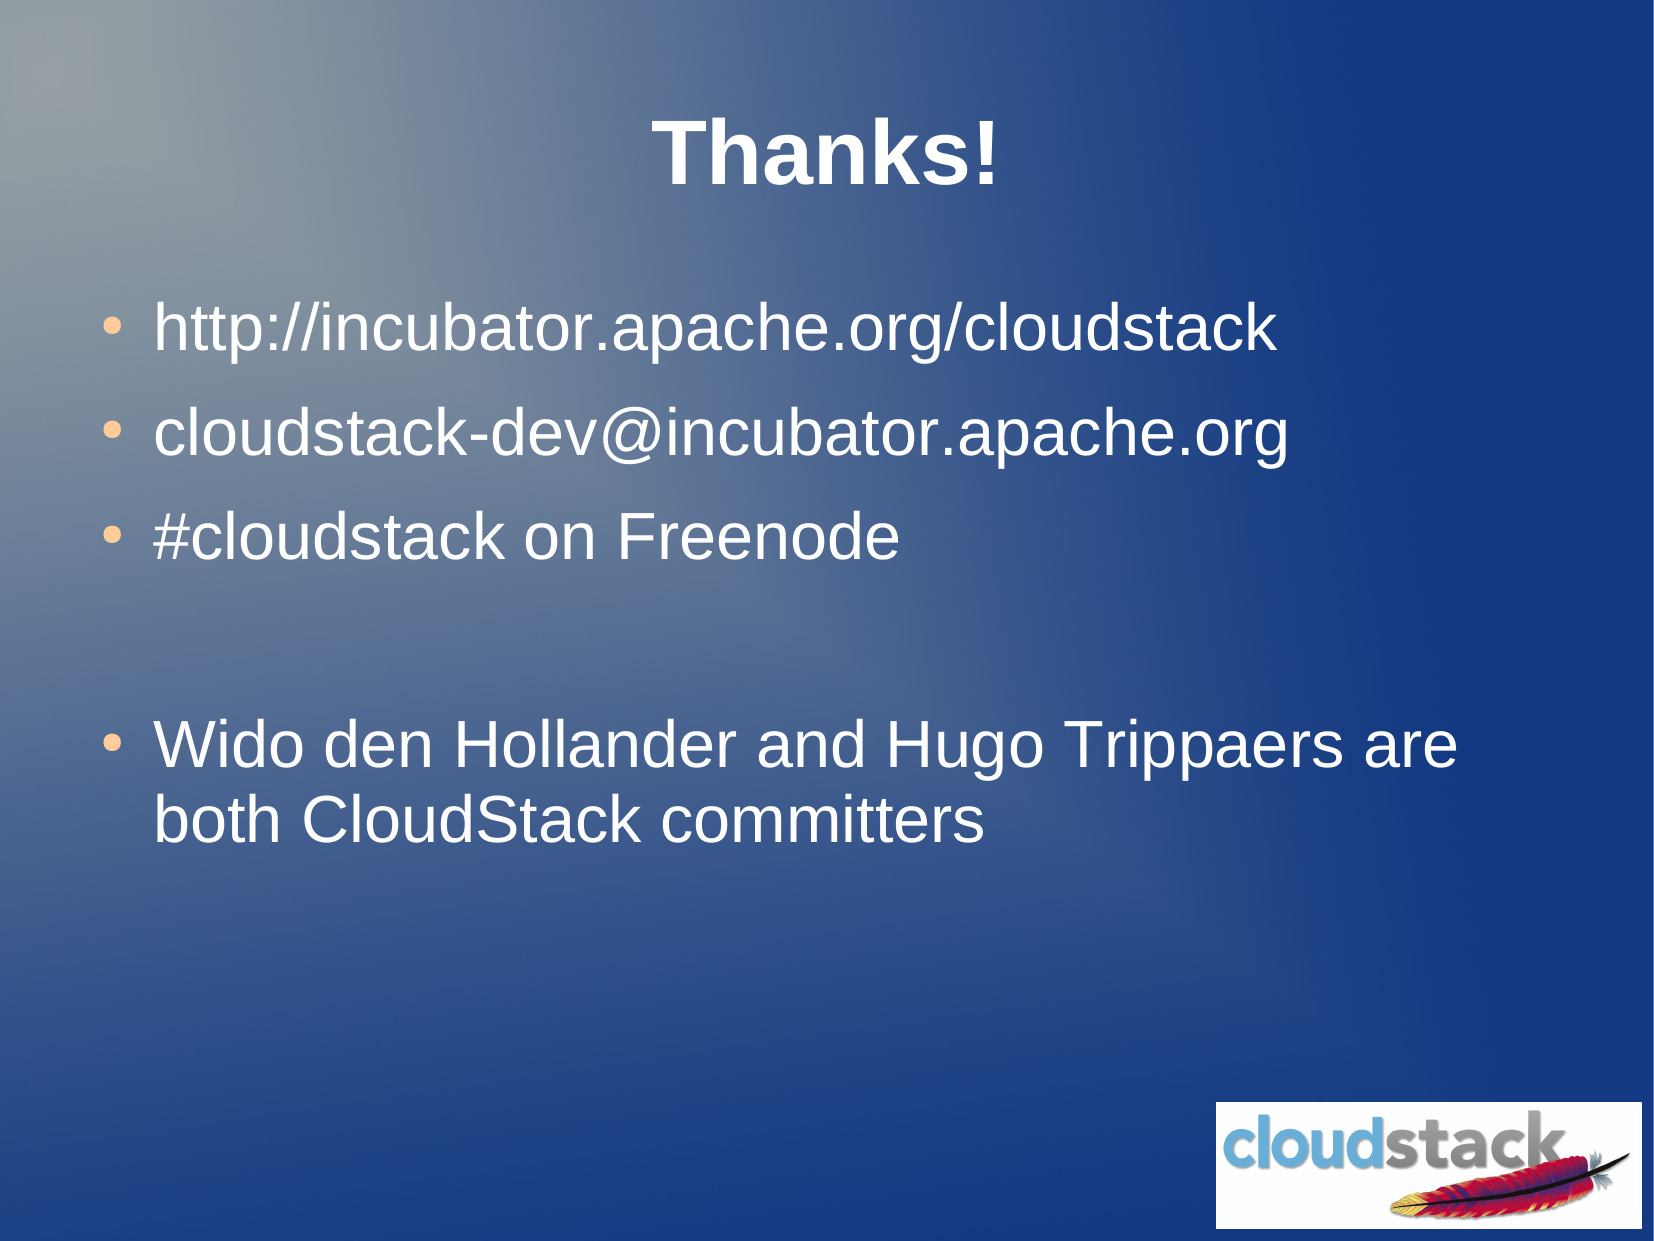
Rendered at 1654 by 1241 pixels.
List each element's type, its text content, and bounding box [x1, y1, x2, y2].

title Thanks! [82, 49, 1571, 257]
list http://incubator.apache.org/cloudstack cloudstack-dev@incubator.apache.org #cloudstack on Freenode Wido den Hollander and Hugo Trippaers are both CloudStack committers [82, 290, 1571, 1010]
picture [0, 0, 1654, 1241]
